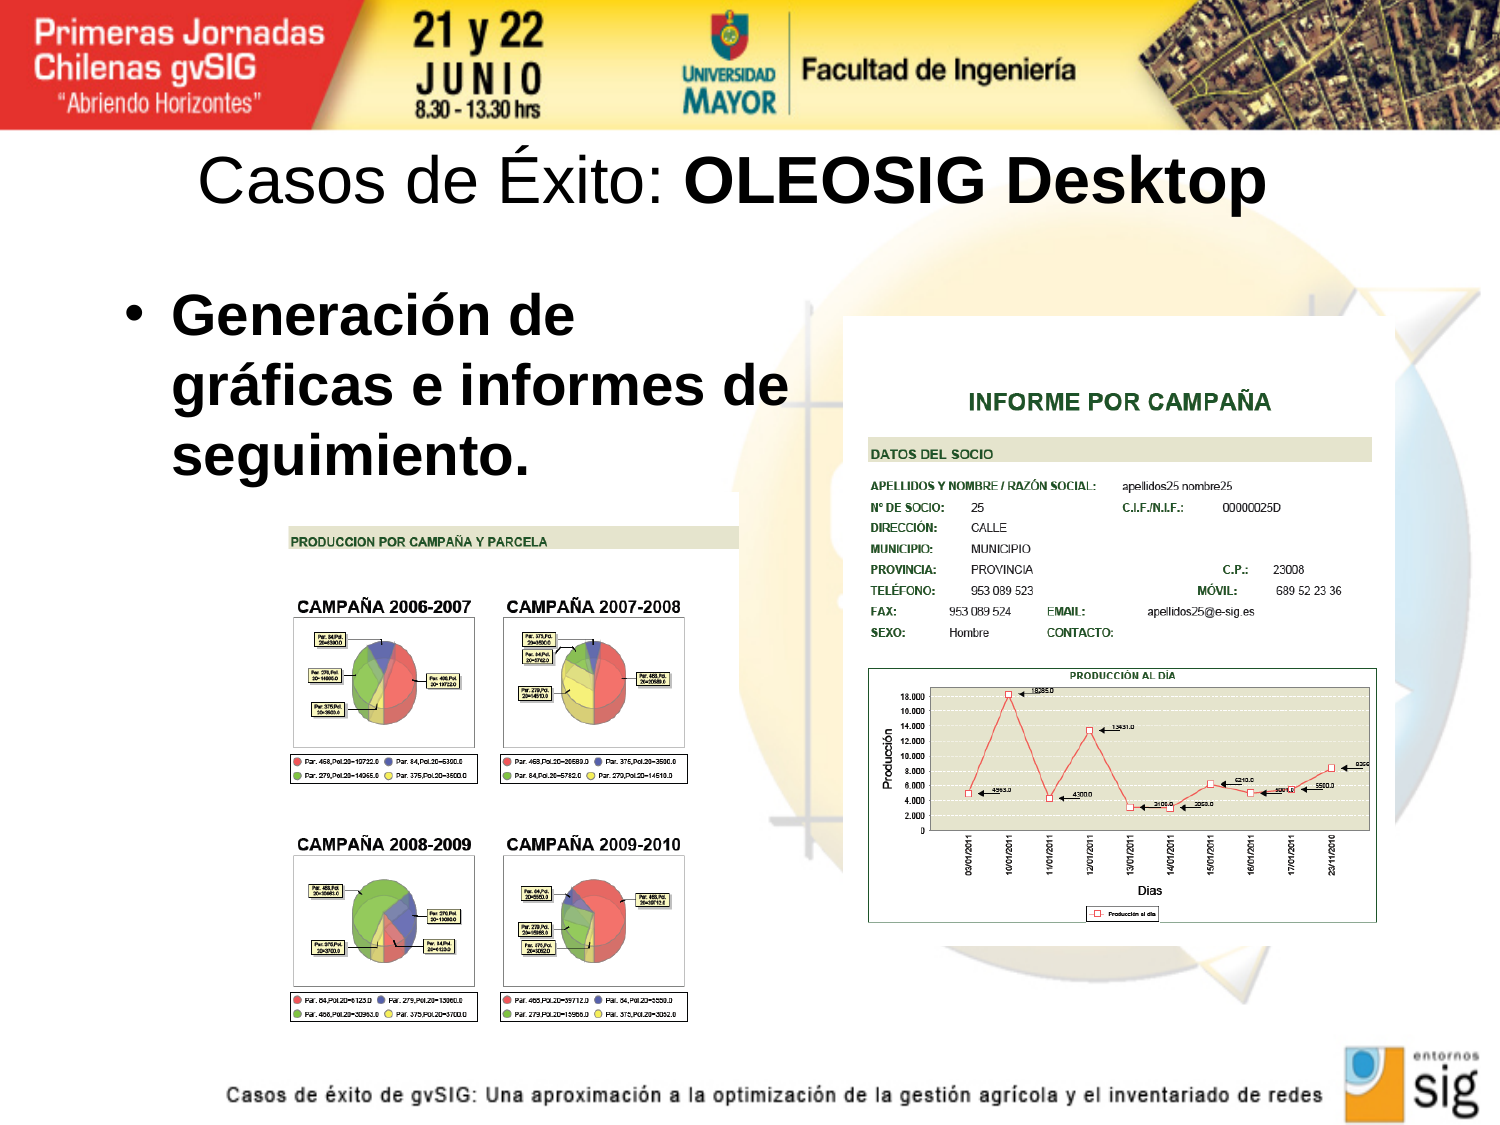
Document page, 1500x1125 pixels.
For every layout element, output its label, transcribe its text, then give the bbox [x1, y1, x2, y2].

title Casos de Éxito: OLEOSIG Desktop [58, 93, 1409, 261]
picture [0, 0, 1500, 1125]
list Generación de gráficas e informes de seguimiento. [35, 269, 809, 580]
